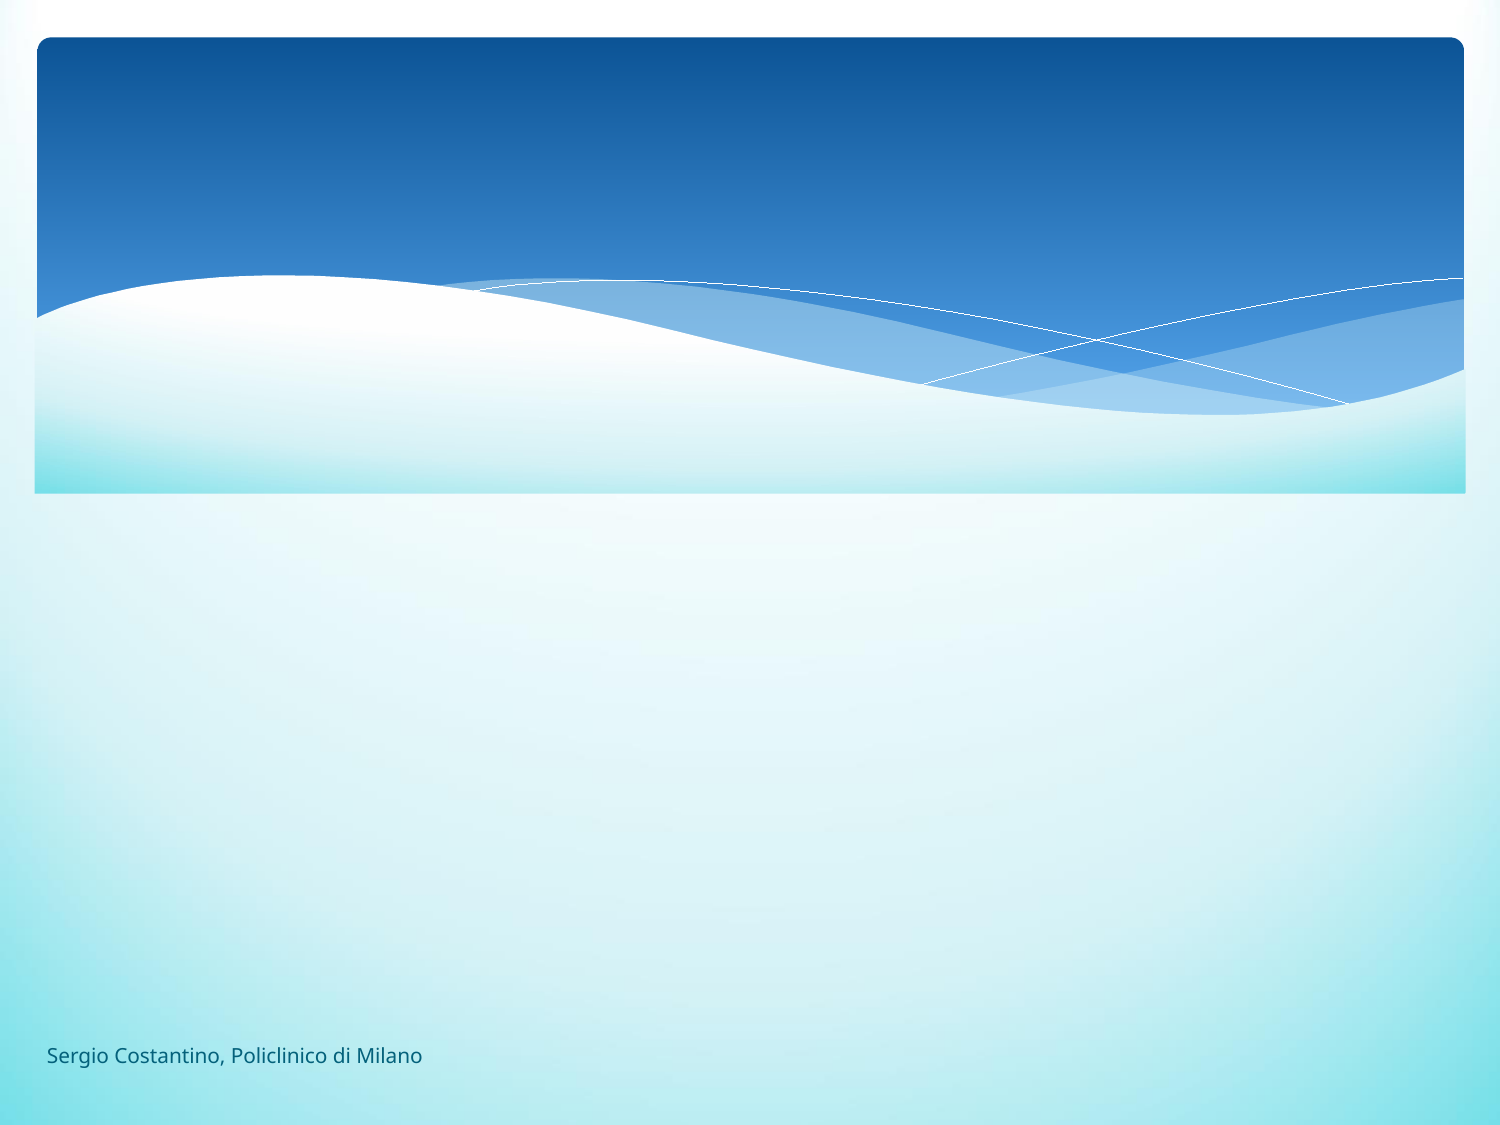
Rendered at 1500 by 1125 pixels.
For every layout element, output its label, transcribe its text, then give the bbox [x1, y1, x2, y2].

text_box Sergio Costantino, Policlinico di Milano [31, 1025, 653, 1086]
